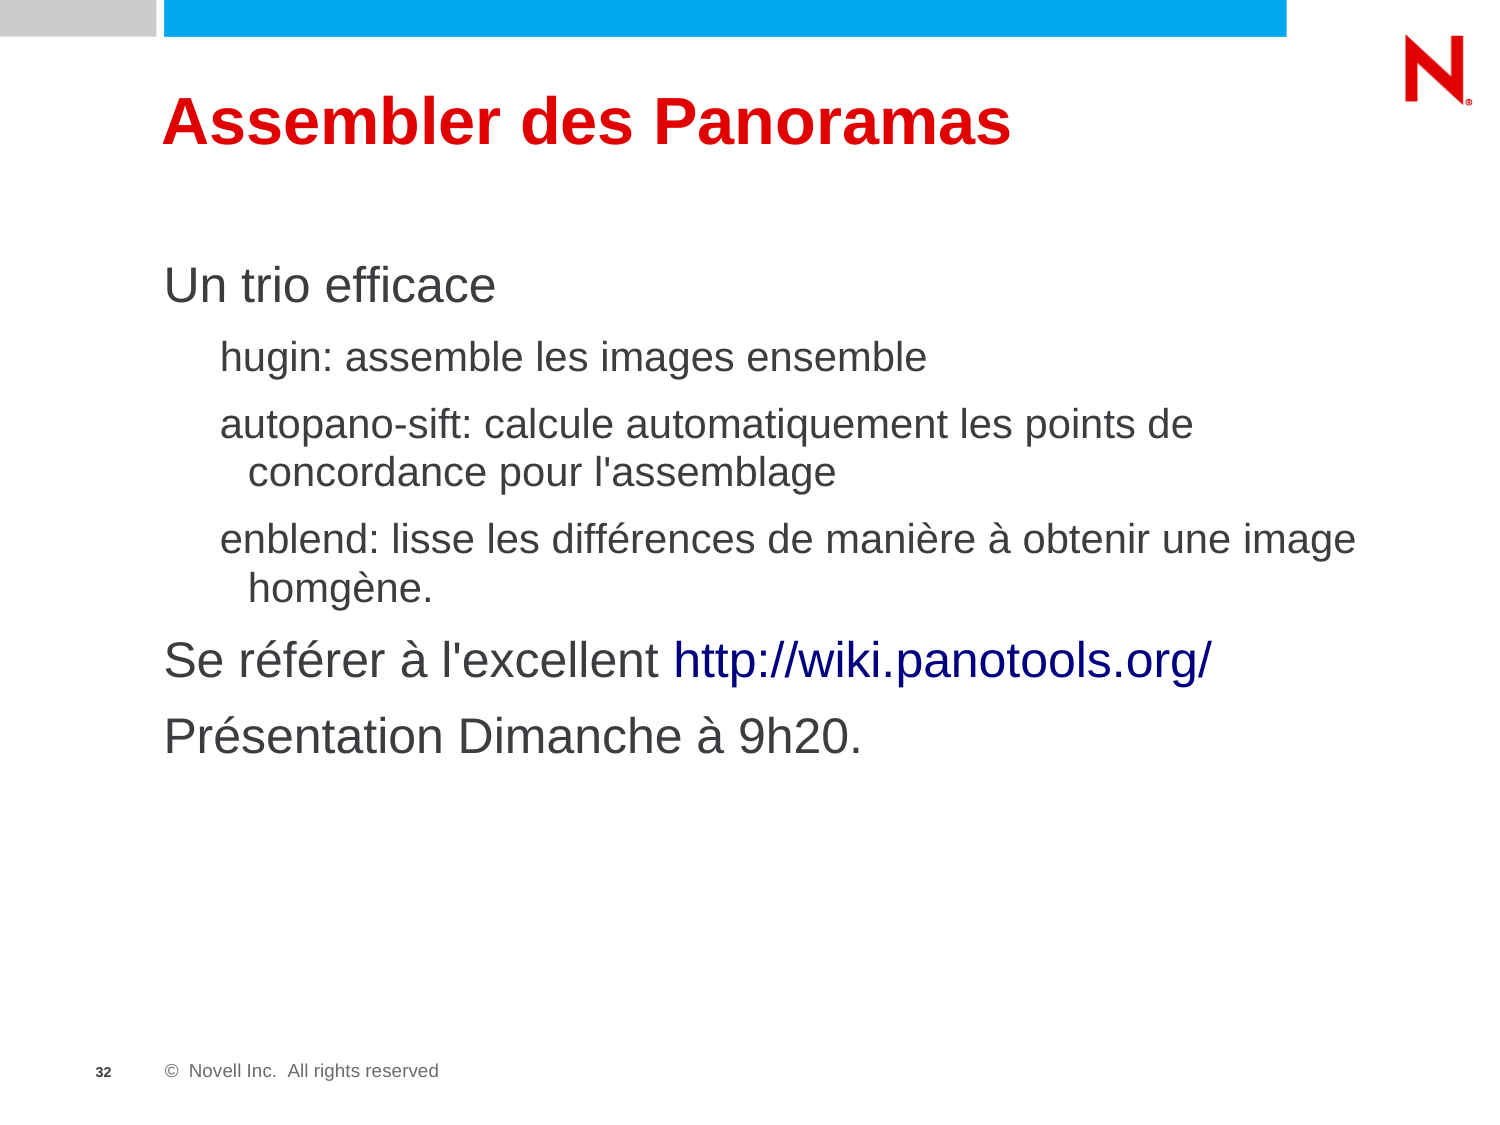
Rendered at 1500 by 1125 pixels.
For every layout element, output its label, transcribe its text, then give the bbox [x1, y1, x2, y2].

title Assembler des Panoramas [161, 41, 1383, 205]
picture [1403, 32, 1473, 107]
list Un trio efficace hugin: assemble les images ensemble autopano-sift: calcule automatiquement les points de concordance pour l'assemblage enblend: lisse les différences de manière à obtenir une image homgène. Se référer à l'excellent http://wiki.panotools.org/ Présentation Dimanche à 9h20. [163, 254, 1404, 986]
